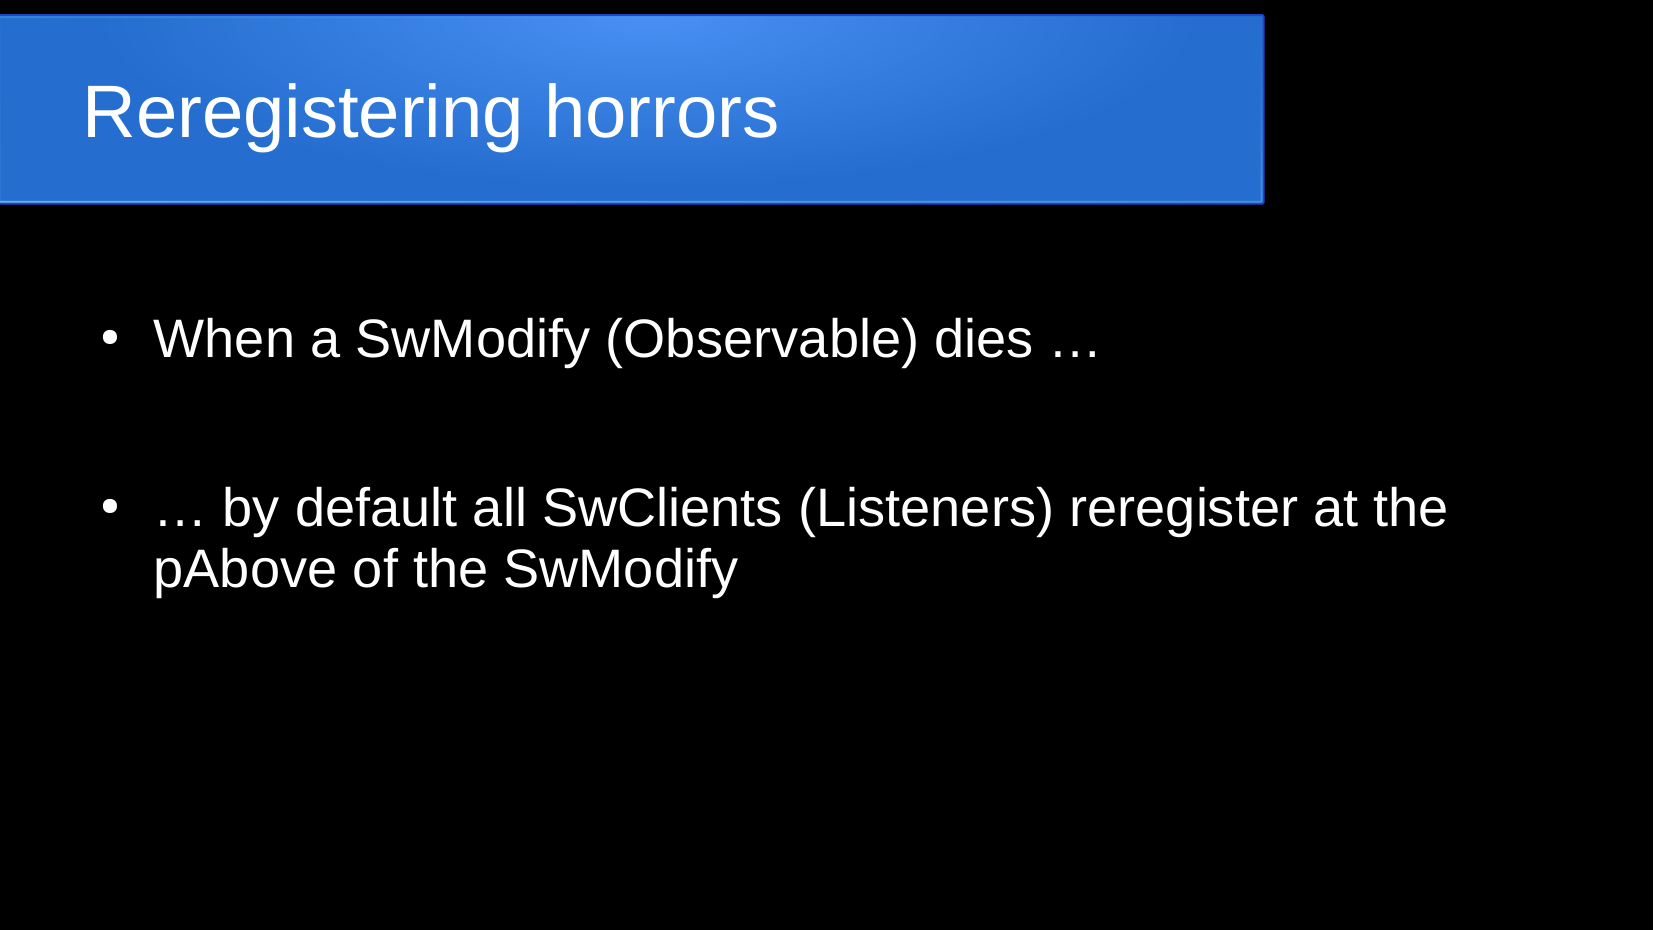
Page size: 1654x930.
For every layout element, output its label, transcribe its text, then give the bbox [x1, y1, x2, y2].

title Reregistering horrors [82, 35, 1234, 189]
list When a SwModify (Observable) dies … … by default all SwClients (Listeners) reregister at the pAbove of the SwModify [82, 224, 1571, 764]
